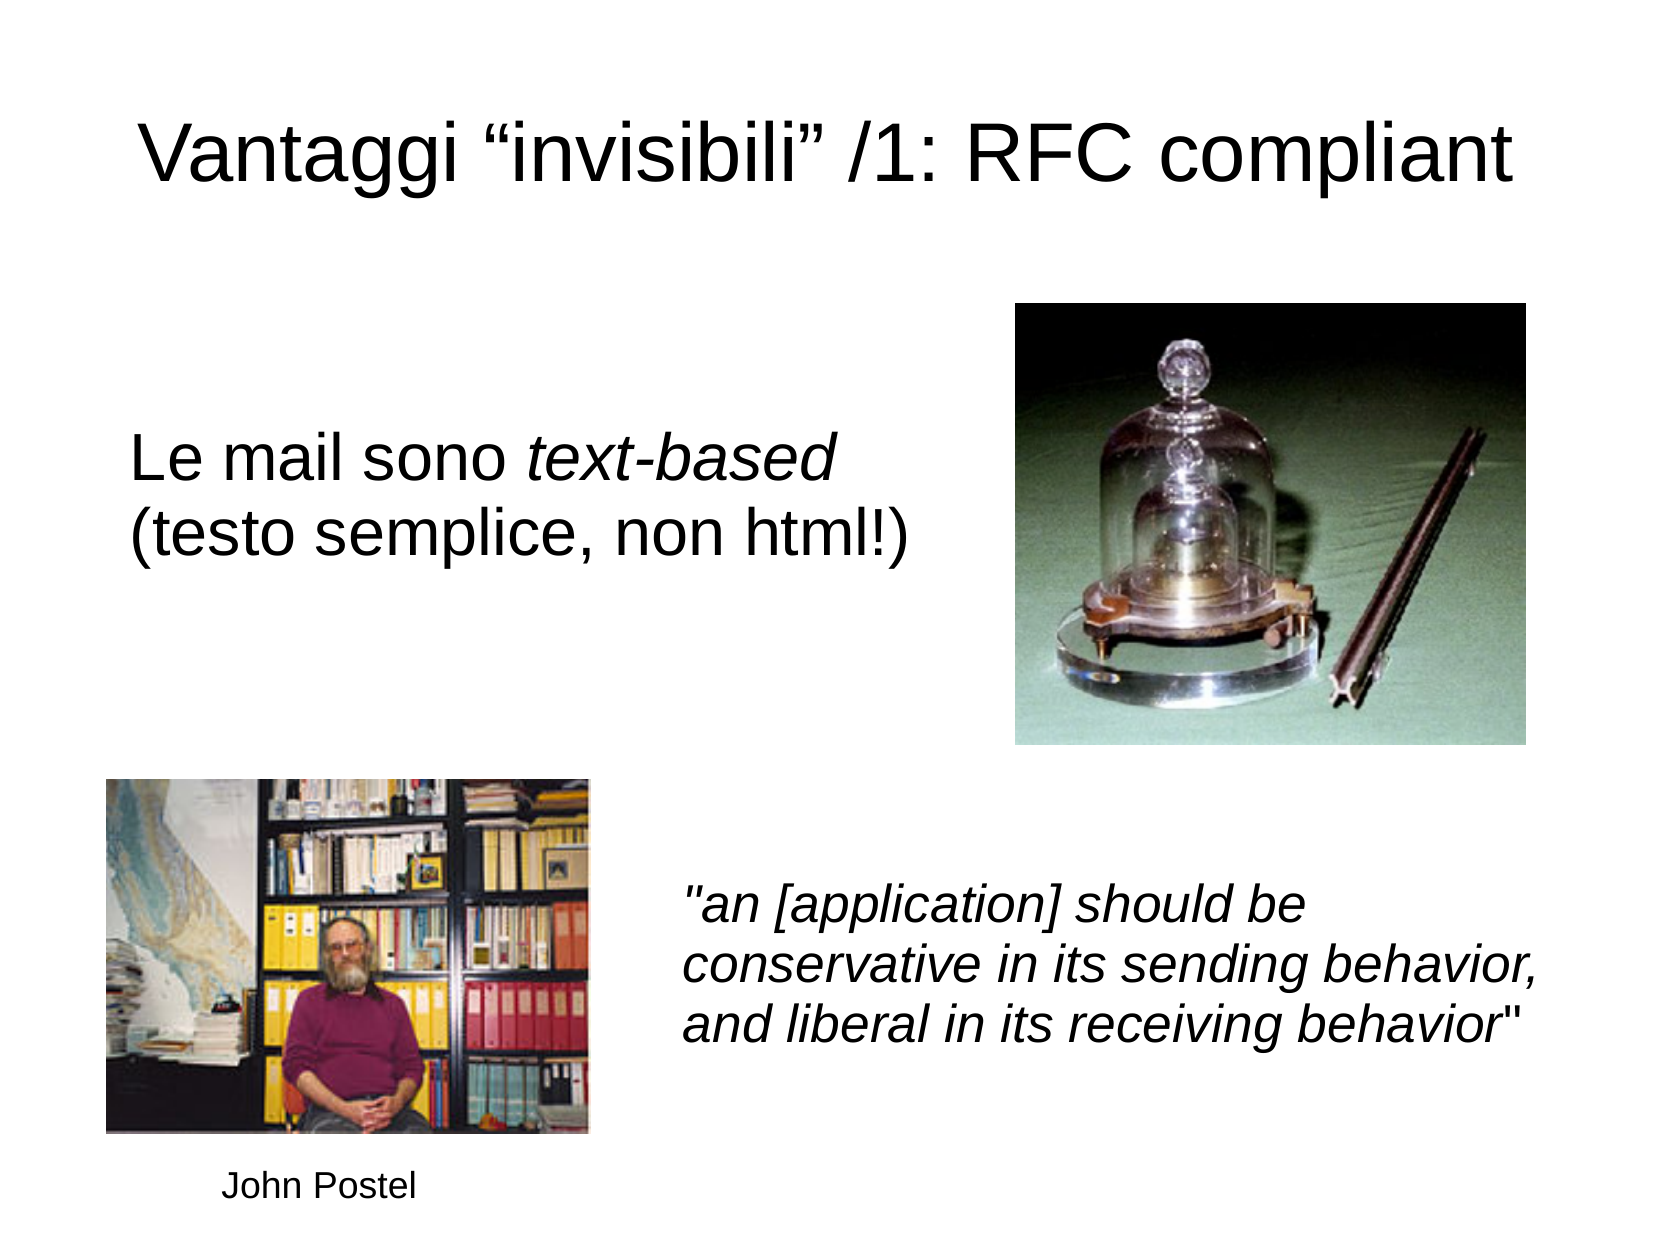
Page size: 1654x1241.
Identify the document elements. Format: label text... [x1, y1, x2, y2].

picture [106, 779, 591, 1134]
list "an [application] should be conservative in its sending behavior, and liberal in its receiving behavior" [625, 874, 1548, 1057]
title Vantaggi “invisibili” /1: RFC compliant [82, 49, 1571, 257]
picture [1015, 303, 1526, 745]
text_box John Postel [206, 1157, 432, 1215]
list Le mail sono text-based (testo semplice, non html!) [59, 420, 981, 603]
